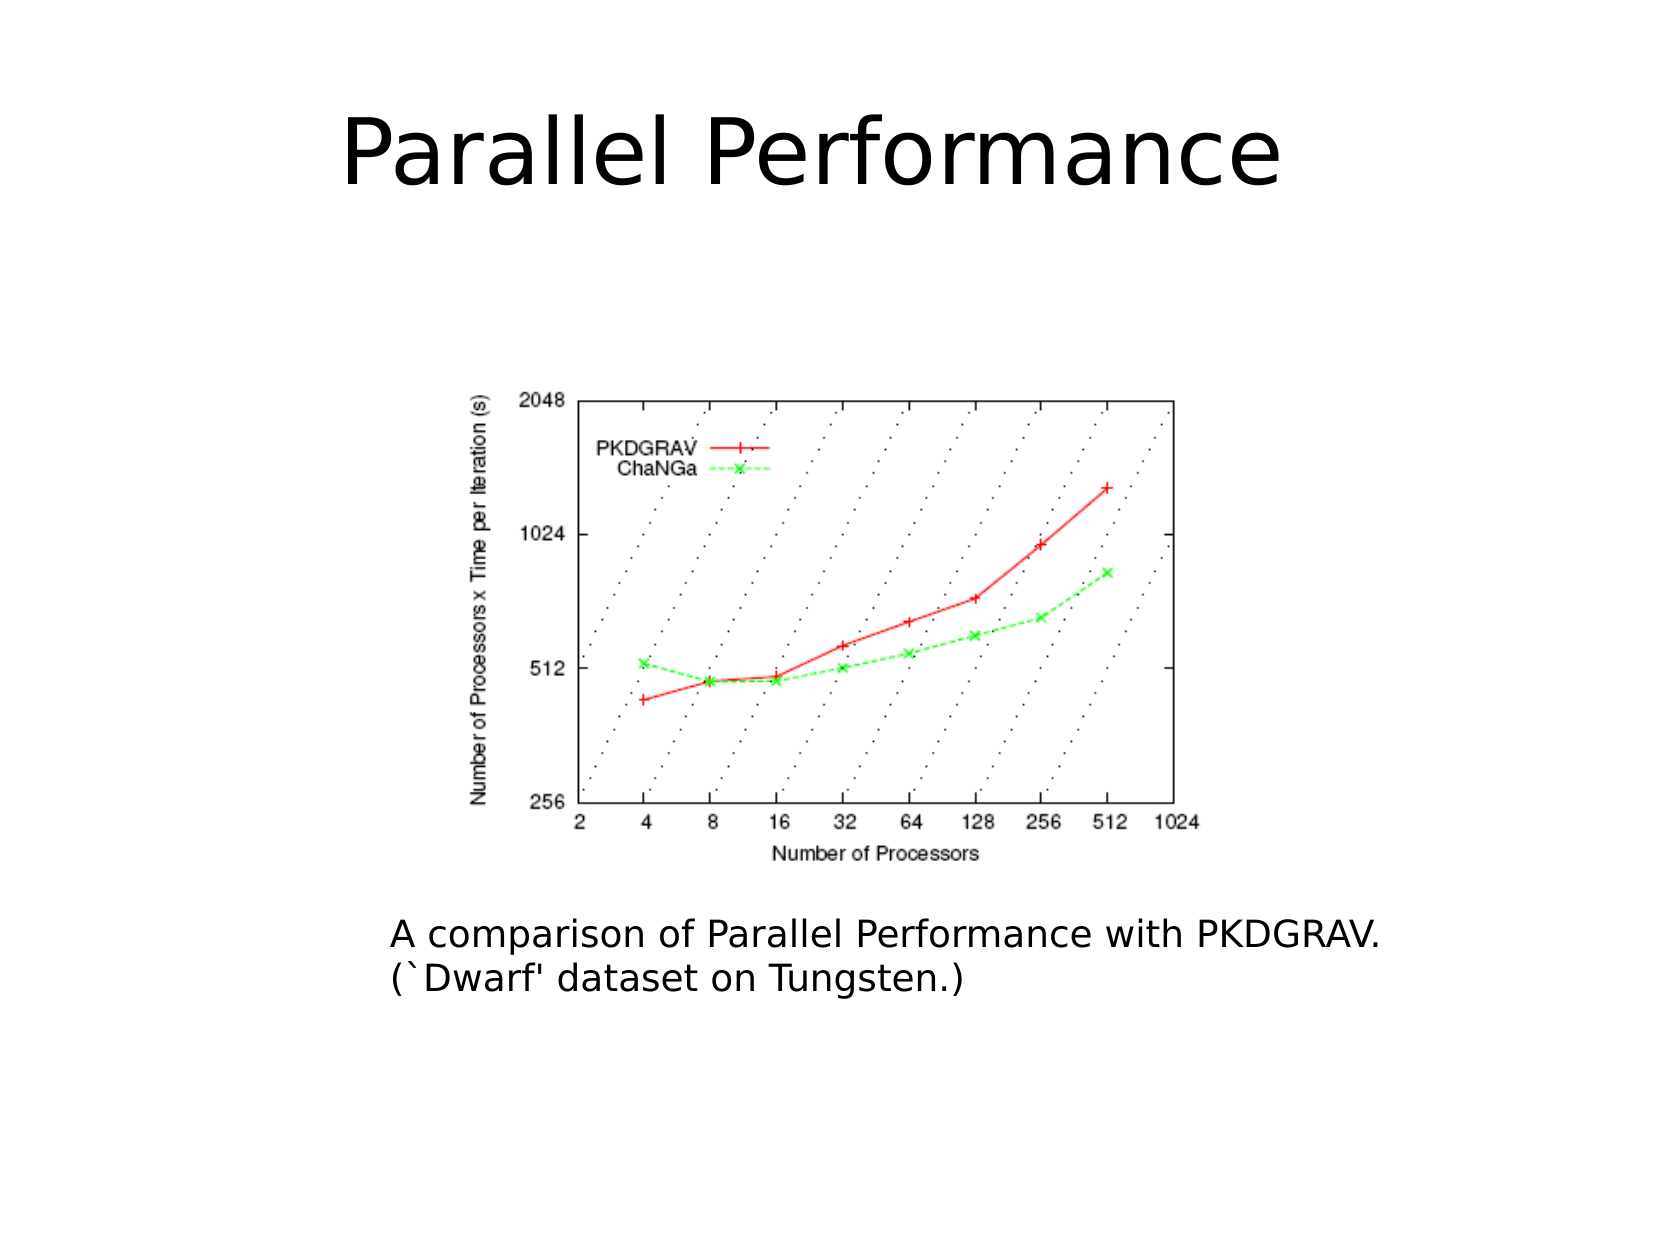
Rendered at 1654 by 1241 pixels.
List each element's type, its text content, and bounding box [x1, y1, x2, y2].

text_box A comparison of Parallel Performance with PKDGRAV. (`Dwarf' dataset on Tungsten.) [375, 905, 1398, 1008]
title Parallel Performance [82, 56, 1571, 250]
picture [450, 374, 1238, 876]
